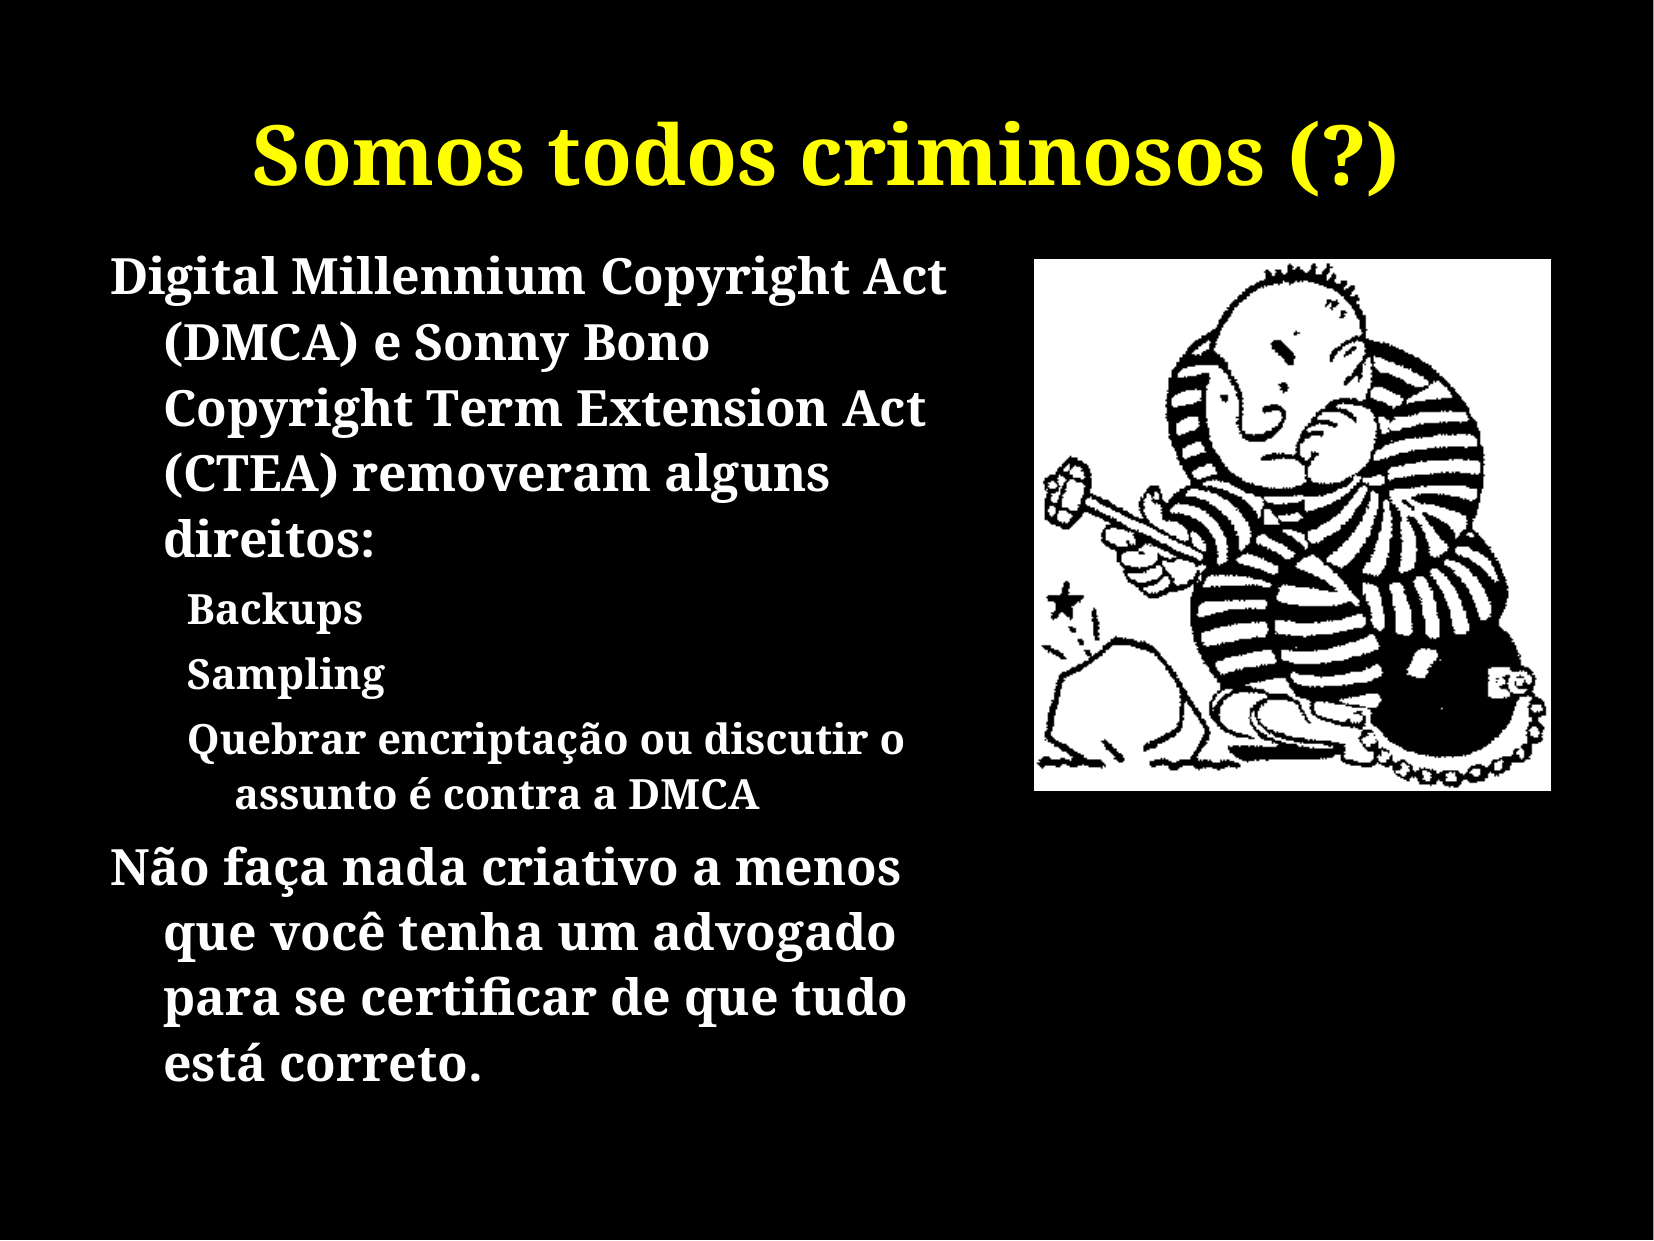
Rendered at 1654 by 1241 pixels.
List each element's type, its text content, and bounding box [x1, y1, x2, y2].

list Digital Millennium Copyright Act (DMCA) e Sonny Bono Copyright Term Extension Act (CTEA) removeram alguns direitos: Backups Sampling Quebrar encriptação ou discutir o assunto é contra a DMCA Não faça nada criativo a menos que você tenha um advogado para se certificar de que tudo está correto. [77, 235, 974, 1137]
title Somos todos criminosos (?) [82, 38, 1571, 268]
picture [1034, 259, 1551, 791]
